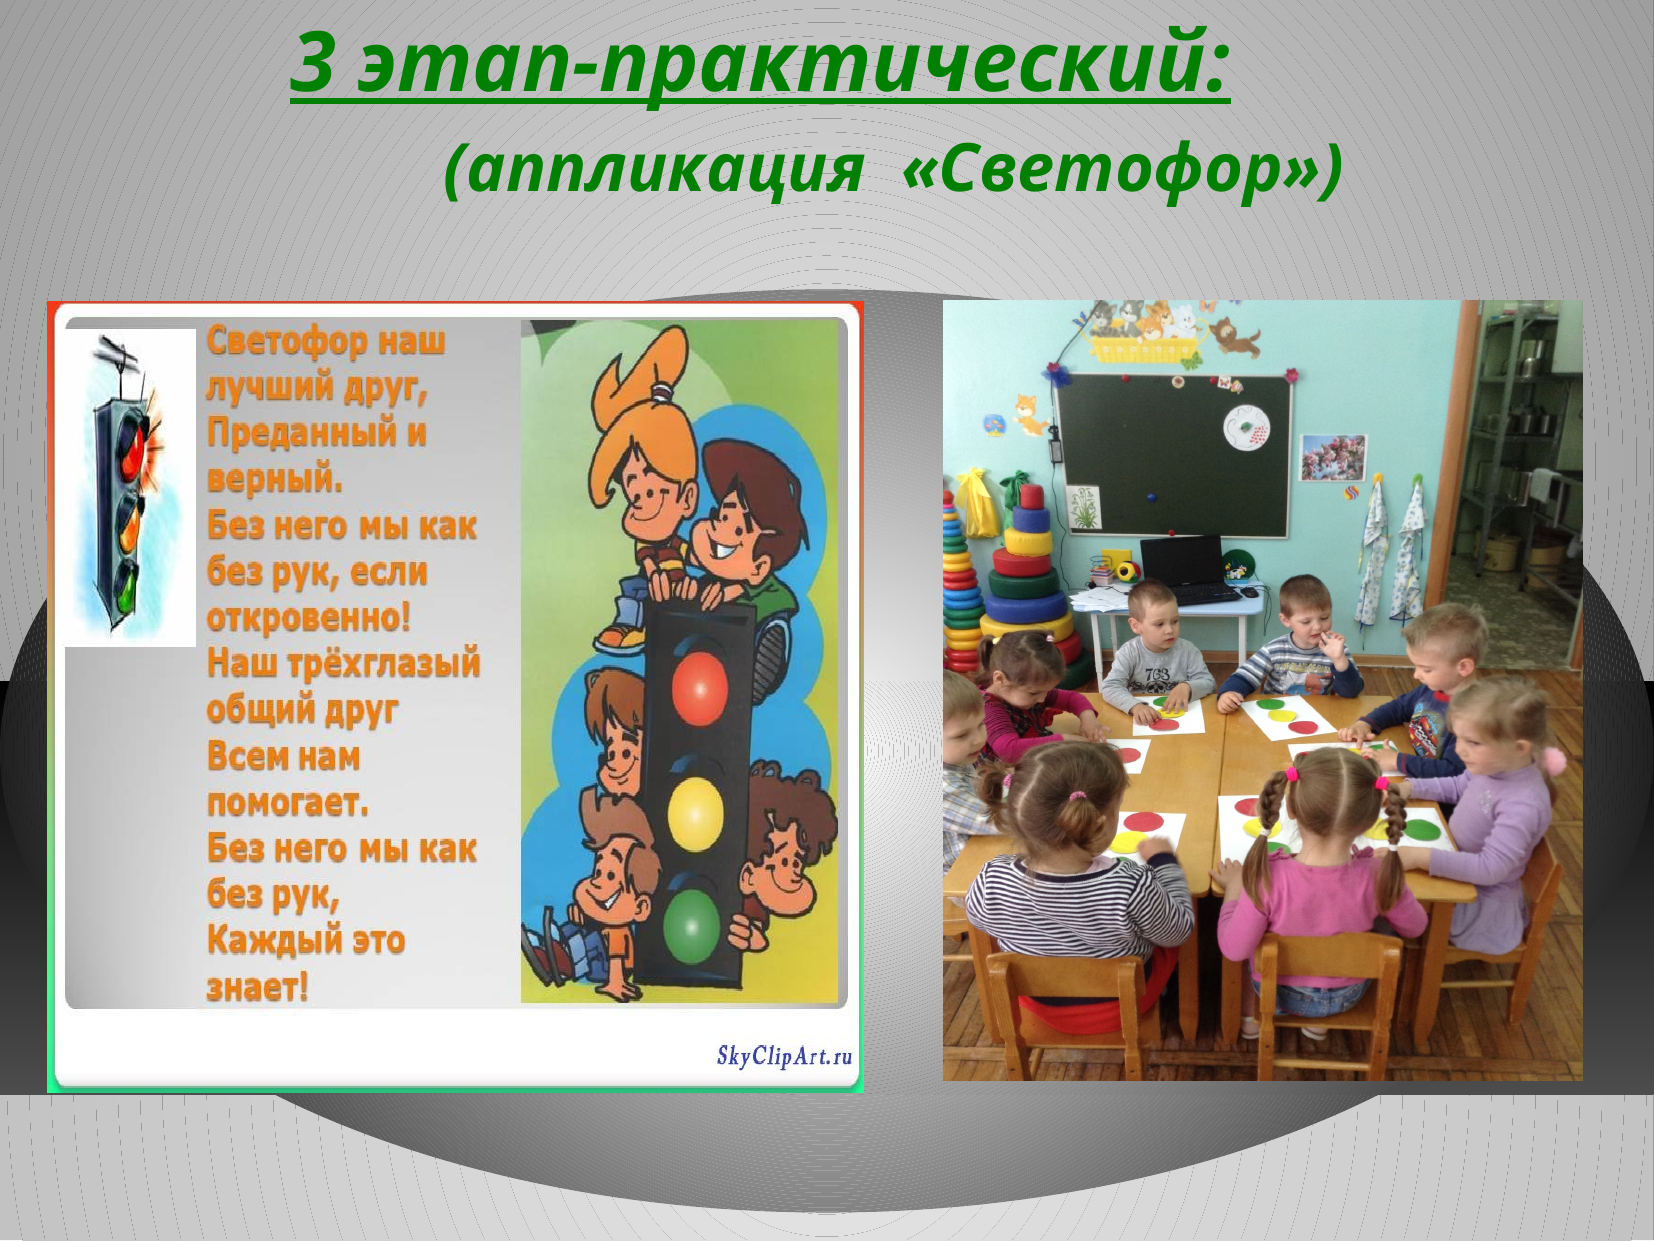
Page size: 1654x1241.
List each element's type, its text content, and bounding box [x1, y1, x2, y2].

picture [943, 300, 1583, 1081]
title 3 этап-практический: (аппликация «Светофор») [94, 0, 1465, 296]
picture [47, 301, 864, 1093]
